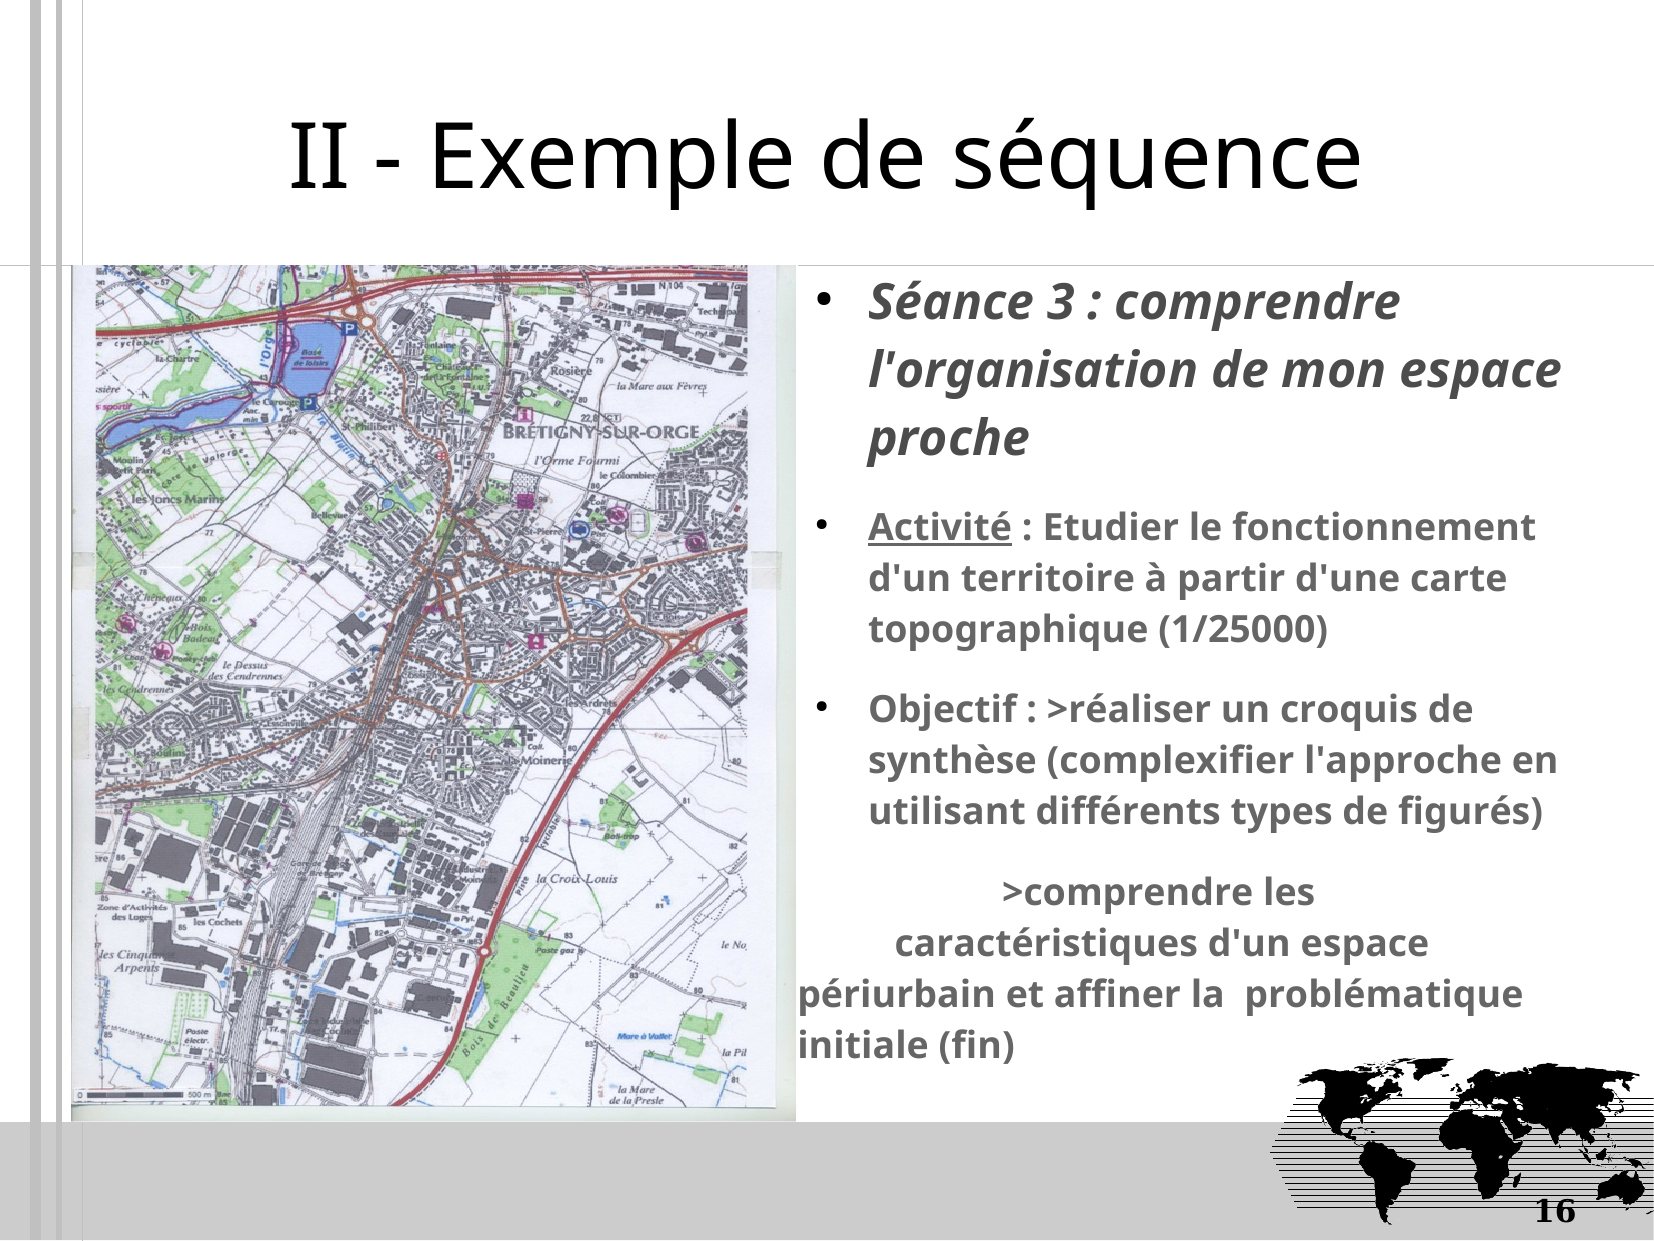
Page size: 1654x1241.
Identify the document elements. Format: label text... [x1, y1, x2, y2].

picture [1293, 1054, 1654, 1235]
title II - Exemple de séquence [82, 49, 1571, 257]
list Séance 3 : comprendre l'organisation de mon espace proche Activité : Etudier le fonctionnement d'un territoire à partir d'une carte topographique (1/25000) Objectif : >réaliser un croquis de synthèse (complexifier l'approche en utilisant différents types de figurés) >comprendre les caractéristiques d'un espace périurbain et affiner la problématique initiale (fin) [797, 265, 1625, 1222]
picture [71, 265, 798, 1123]
